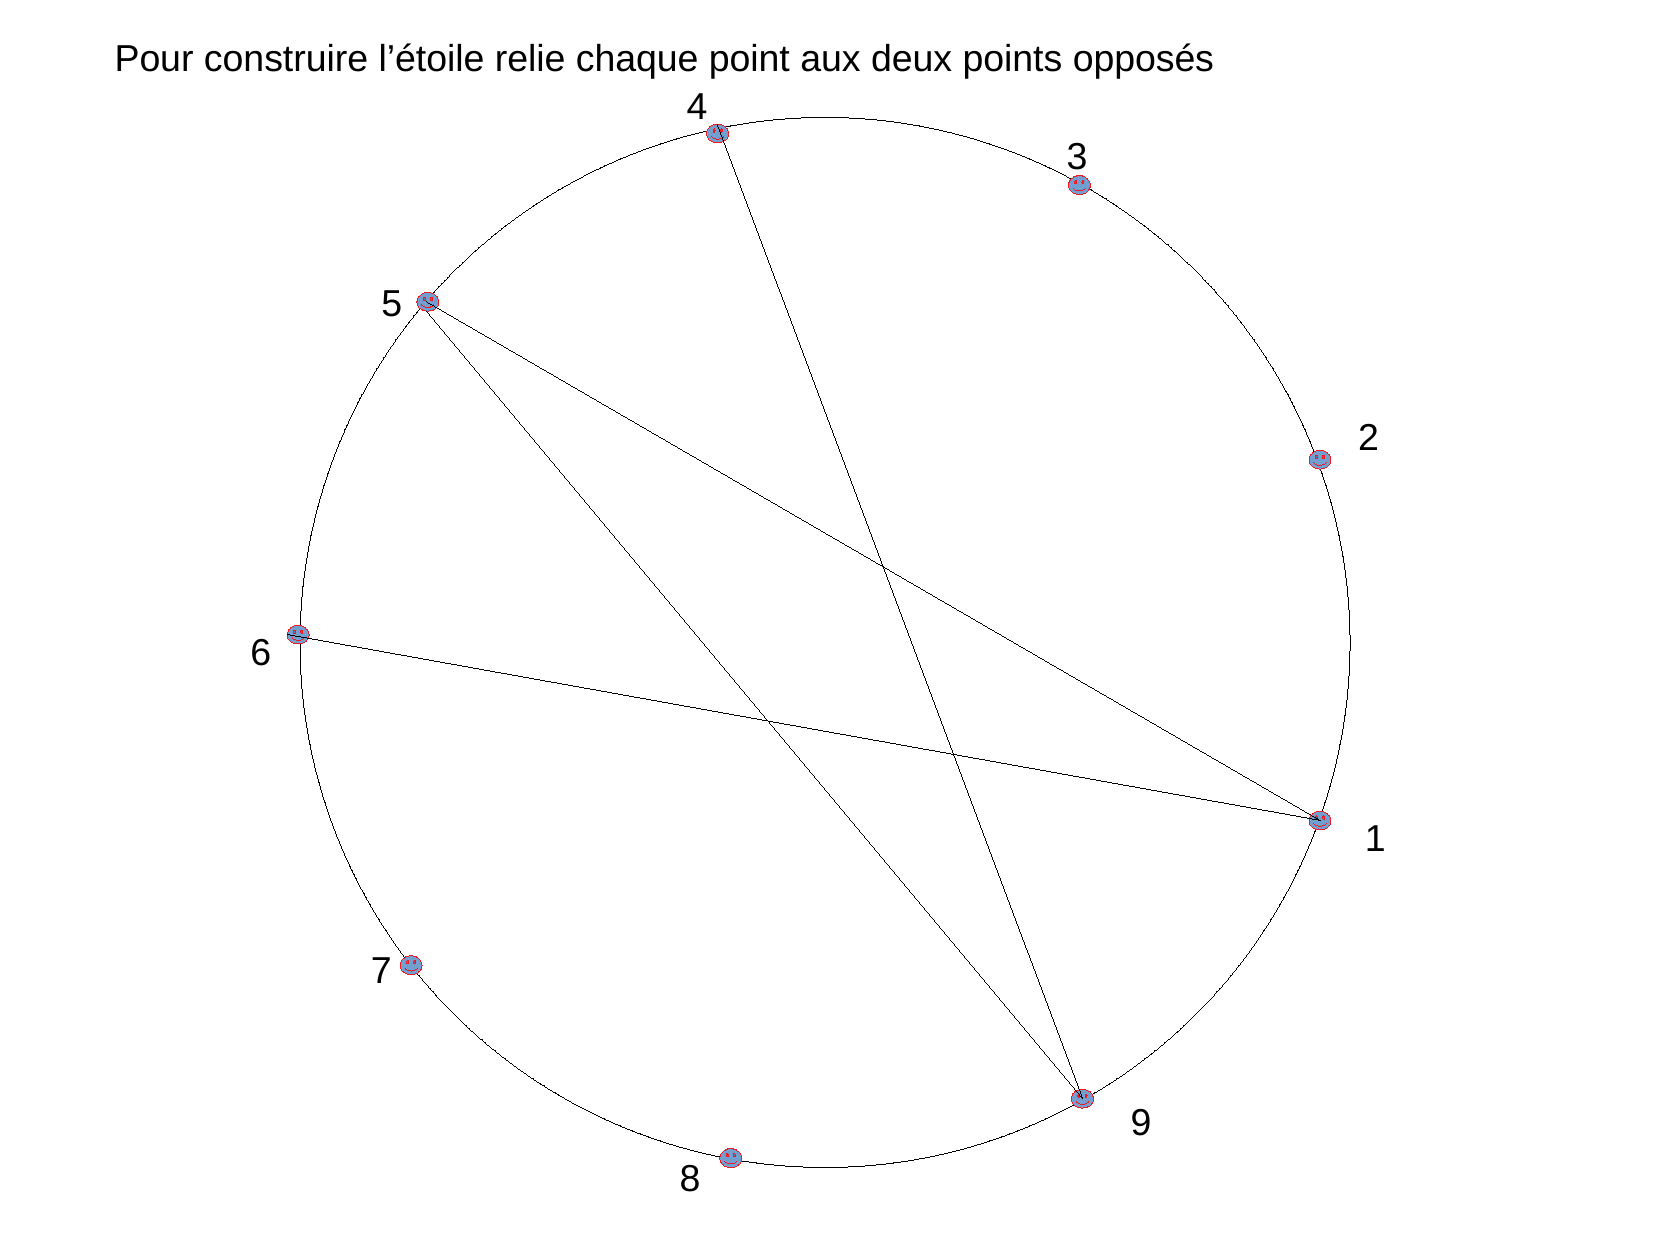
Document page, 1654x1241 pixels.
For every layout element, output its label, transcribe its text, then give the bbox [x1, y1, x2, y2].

text_box [1309, 811, 1331, 830]
text_box [400, 955, 423, 975]
text_box [287, 625, 310, 644]
text_box 5 [366, 275, 410, 333]
text_box 9 [1116, 1093, 1146, 1151]
text_box 1 [1350, 810, 1383, 867]
text_box 7 [356, 942, 386, 1000]
text_box [1068, 185, 1091, 195]
text_box [706, 124, 729, 143]
text_box 6 [235, 623, 281, 681]
text_box [1309, 450, 1331, 470]
text_box 3 [1051, 128, 1109, 185]
text_box 4 [671, 93, 707, 135]
text_box 8 [665, 1150, 695, 1208]
text_box [416, 292, 439, 312]
text_box Pour construire l’étoile relie chaque point aux deux points opposés [99, 30, 1241, 93]
text_box 2 [1343, 408, 1377, 466]
text_box [1071, 1089, 1094, 1109]
text_box [719, 1148, 742, 1168]
